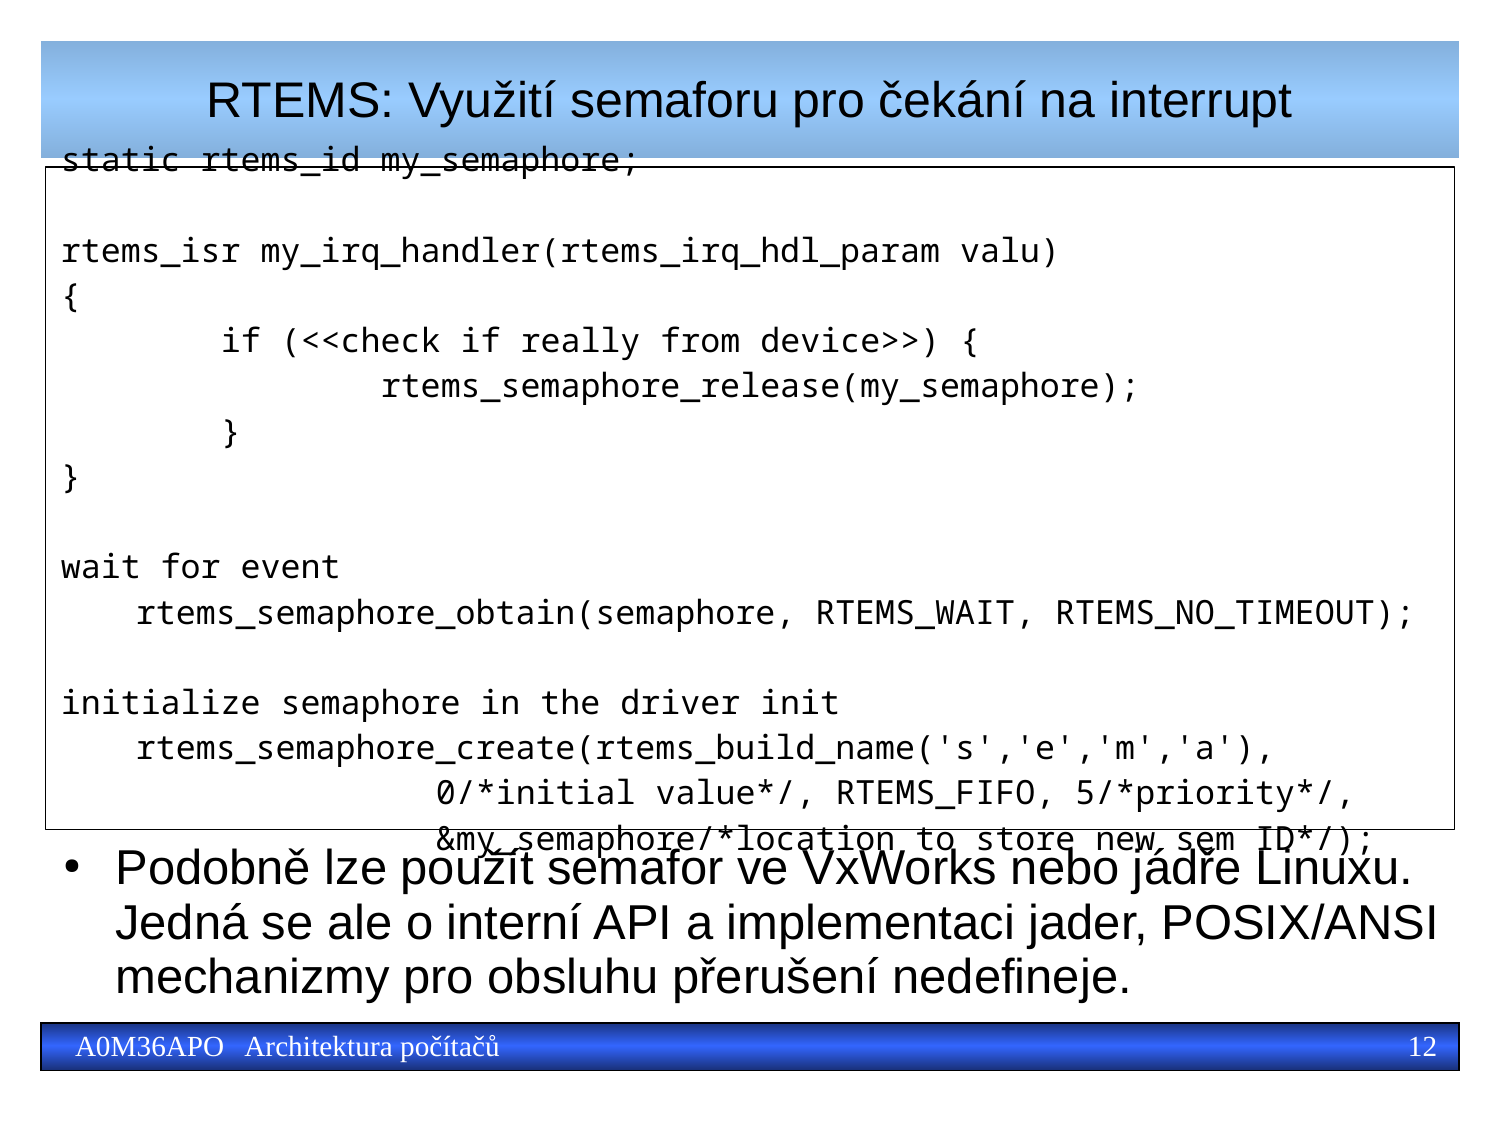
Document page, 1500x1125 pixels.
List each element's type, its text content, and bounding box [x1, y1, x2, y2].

title RTEMS: Využití semaforu pro čekání na interrupt [41, 41, 1459, 158]
text_box static rtems_id my_semaphore; rtems_isr my_irq_handler(rtems_irq_hdl_param valu) { if (<<check if really from device>>) { rtems_semaphore_release(my_semaphore); } } wait for event rtems_semaphore_obtain(semaphore, RTEMS_WAIT, RTEMS_NO_TIMEOUT); initialize semaphore in the driver init rtems_semaphore_create(rtems_build_name('s','e','m','a'), 0/*initial value*/, RTEMS_FIFO, 5/*priority*/, &my_semaphore/*location to store new sem ID*/); [45, 166, 1455, 830]
list Podobně lze použít semafor ve VxWorks nebo jádře Linuxu. Jedná se ale o interní API a implementaci jader, POSIX/ANSI mechanizmy pro obsluhu přerušení nedefineje. [45, 840, 1450, 1013]
